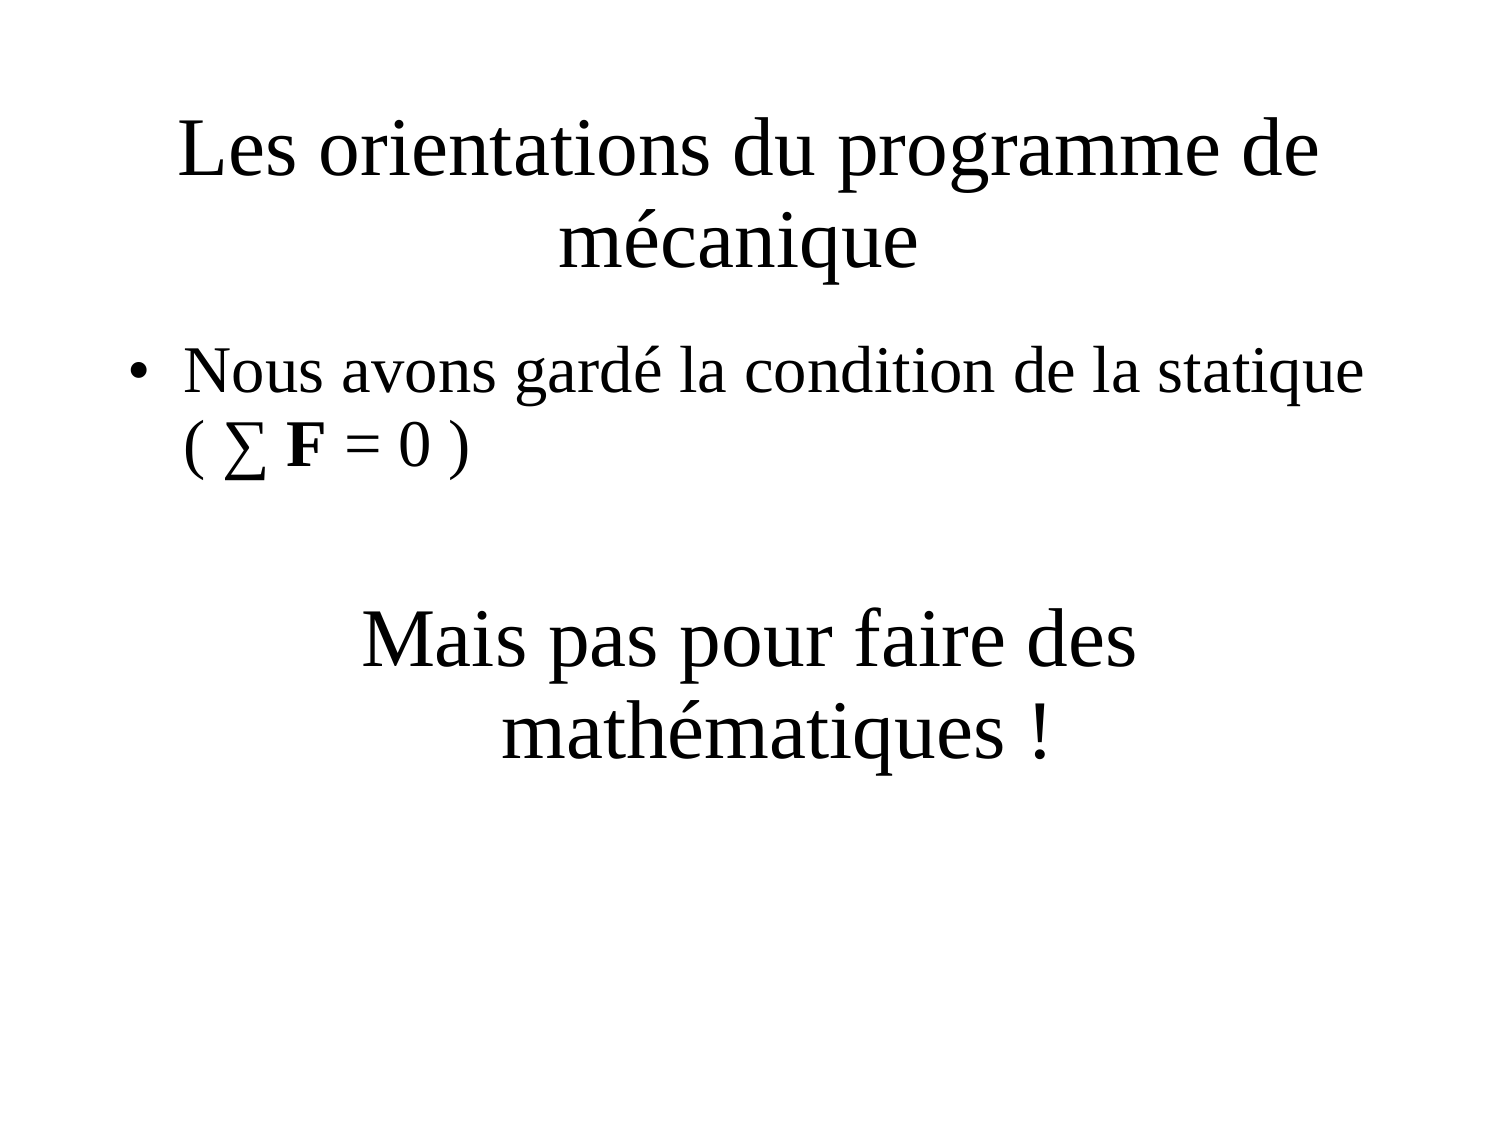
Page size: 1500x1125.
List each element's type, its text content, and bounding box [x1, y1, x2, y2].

title Les orientations du programme de mécanique [112, 86, 1388, 302]
list Nous avons gardé la condition de la statique ( ∑ F = 0 ) Mais pas pour faire des mathématiques ! [112, 324, 1388, 1001]
